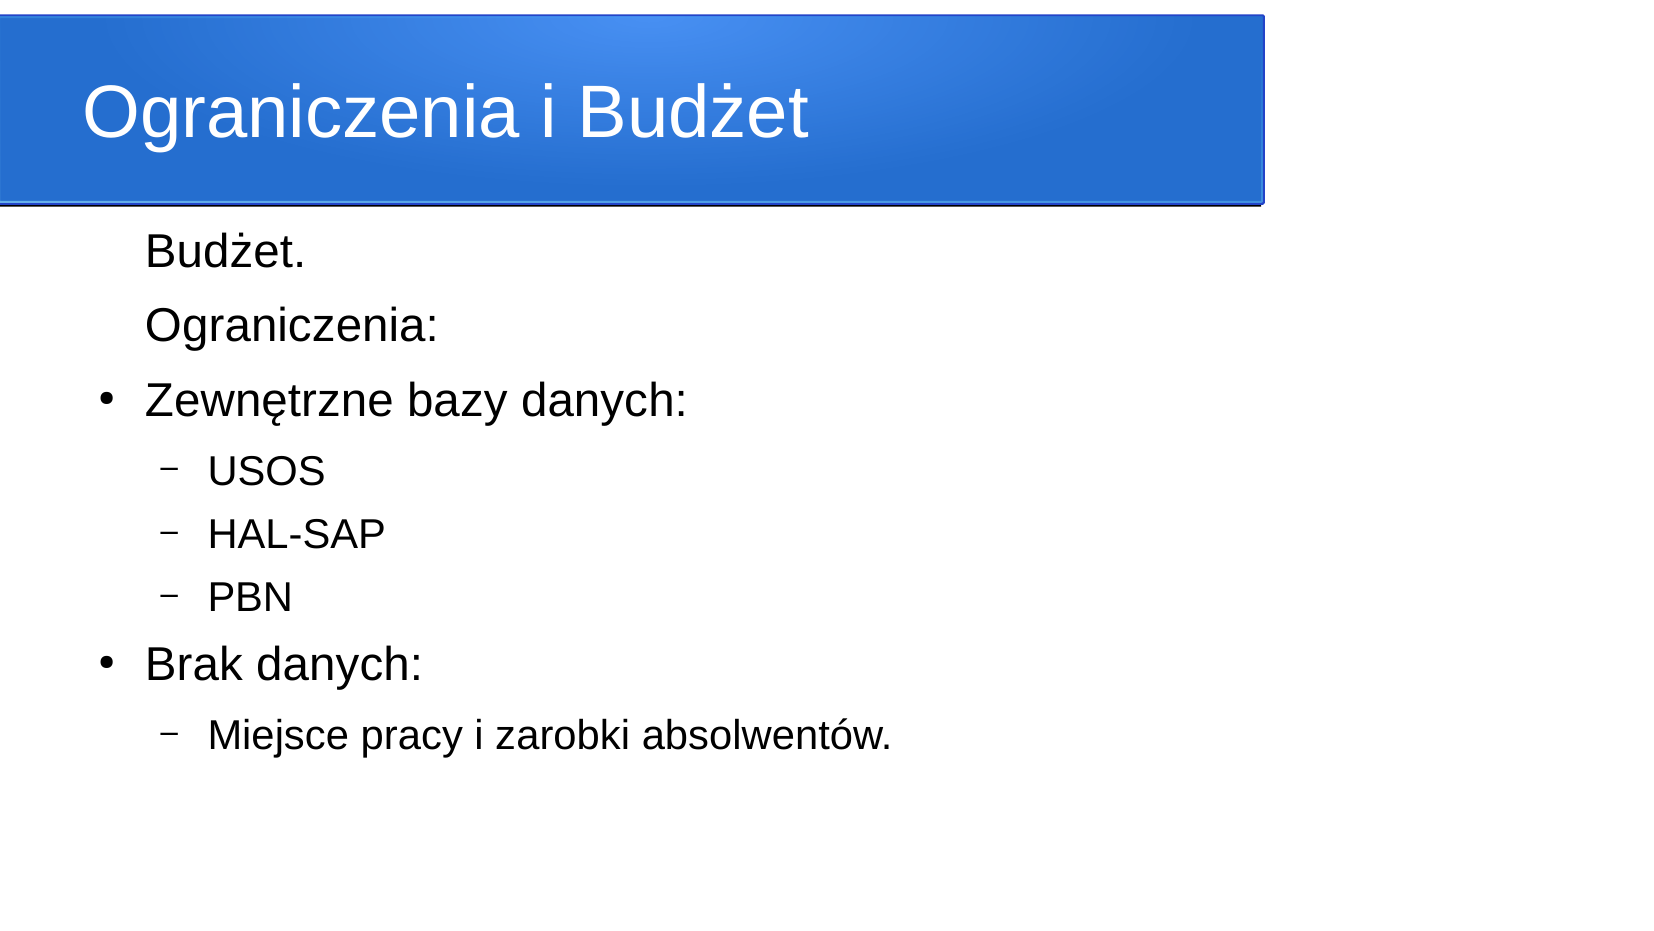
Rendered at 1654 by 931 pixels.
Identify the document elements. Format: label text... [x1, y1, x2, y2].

list Budżet. Ograniczenia: Zewnętrzne bazy danych: USOS HAL-SAP PBN Brak danych: Miejsce pracy i zarobki absolwentów. [82, 224, 1571, 764]
title Ograniczenia i Budżet [82, 35, 1235, 189]
